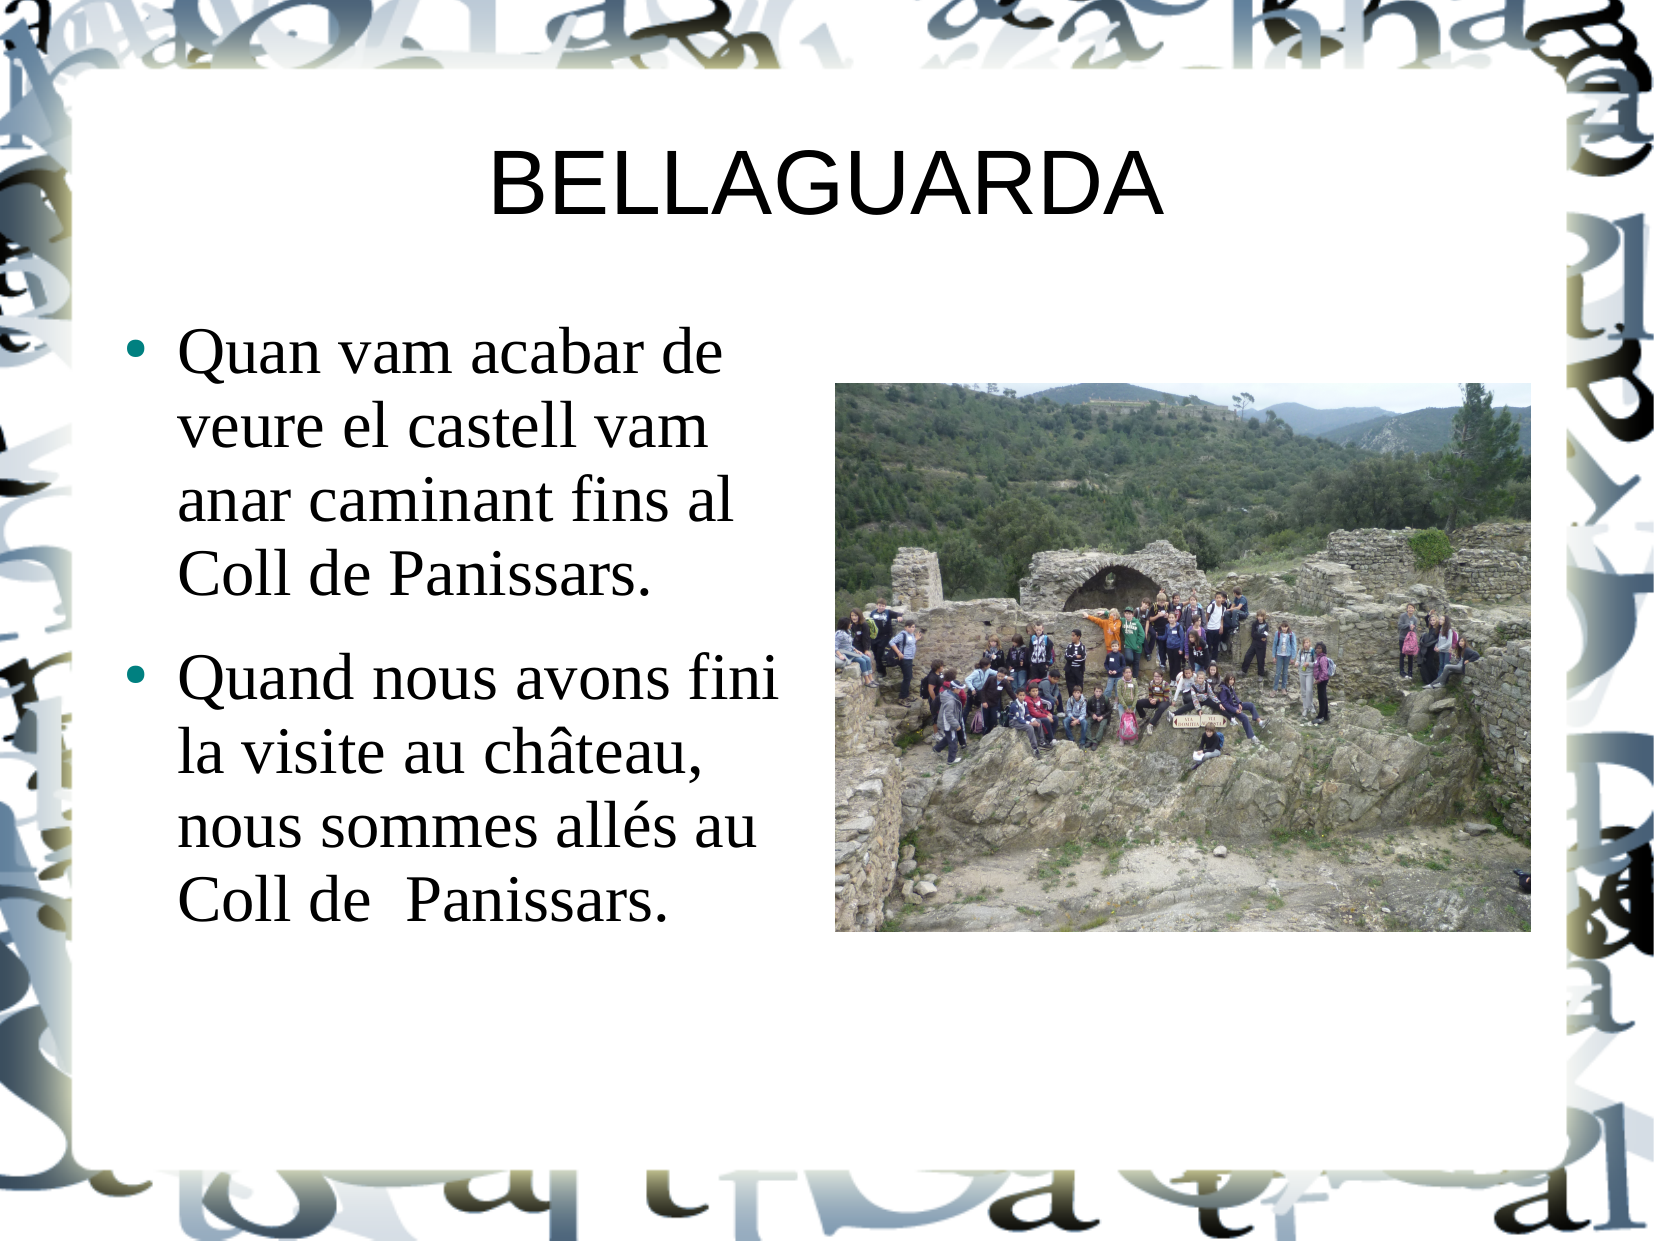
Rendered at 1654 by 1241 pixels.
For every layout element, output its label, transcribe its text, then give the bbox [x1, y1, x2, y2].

list Quan vam acabar de veure el castell vam anar caminant fins al Coll de Panissars. Quand nous avons fini la visite au château, nous sommes allés au Coll de Panissars. [106, 313, 801, 1040]
picture [0, 0, 1654, 1241]
title BELLAGUARDA [82, 86, 1571, 279]
